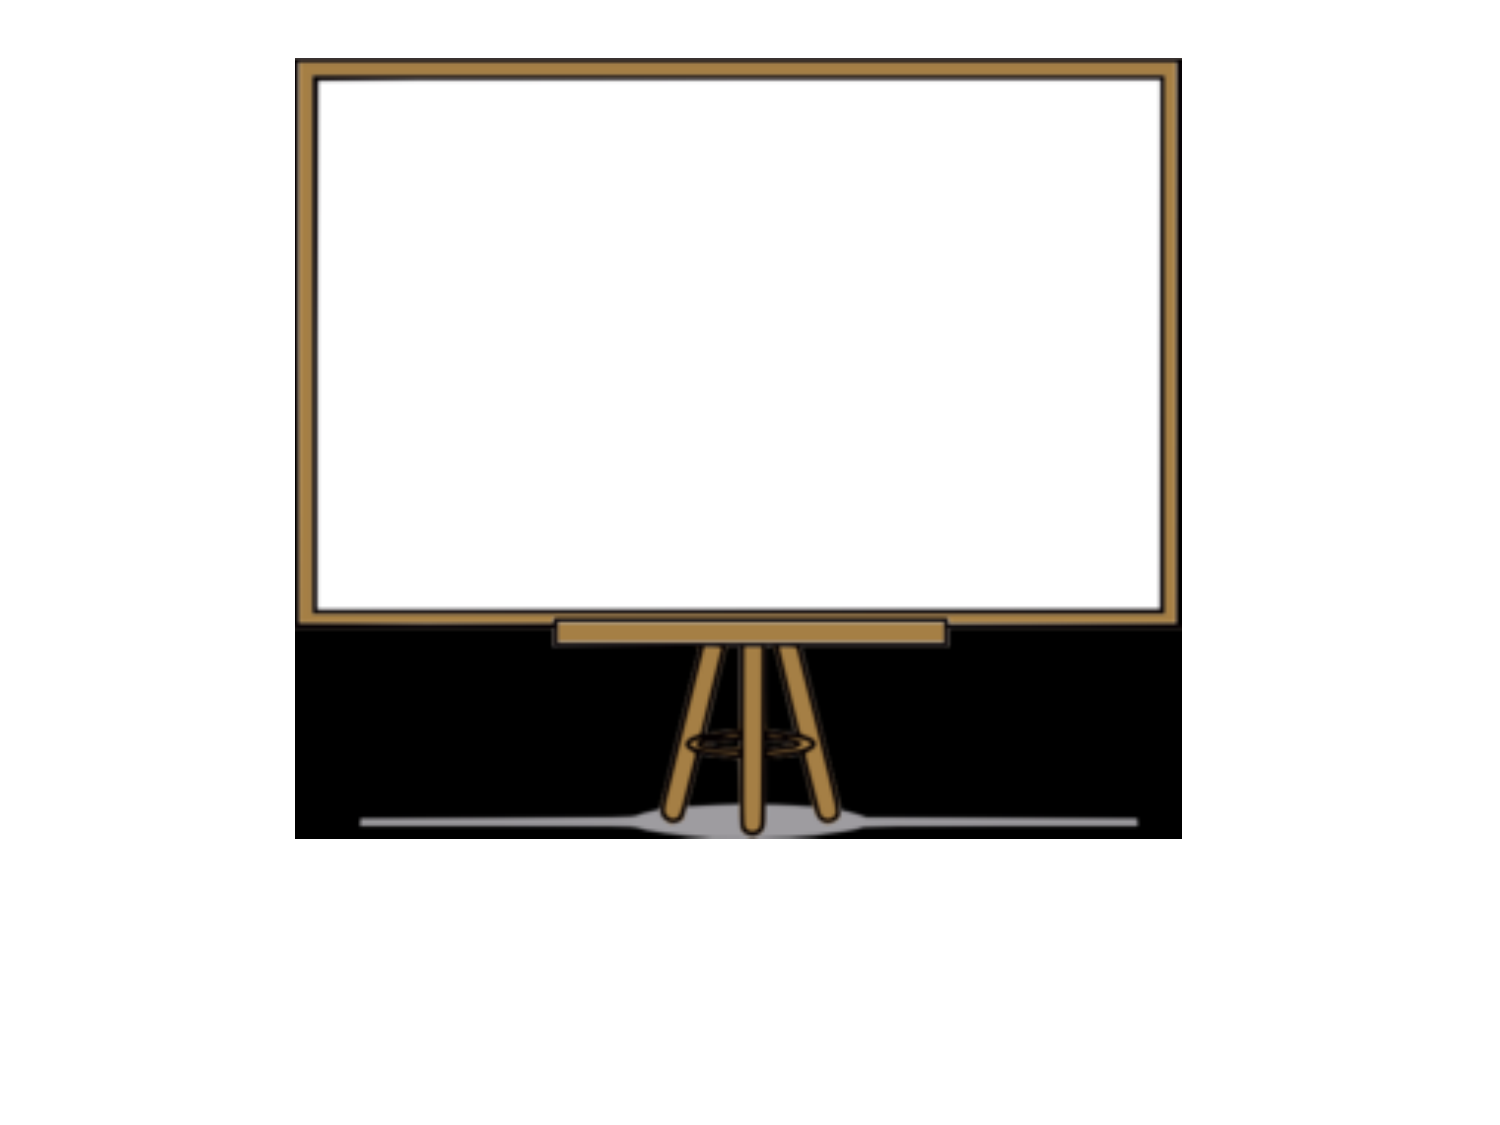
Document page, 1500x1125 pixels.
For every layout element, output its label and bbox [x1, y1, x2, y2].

picture [295, 58, 1182, 839]
